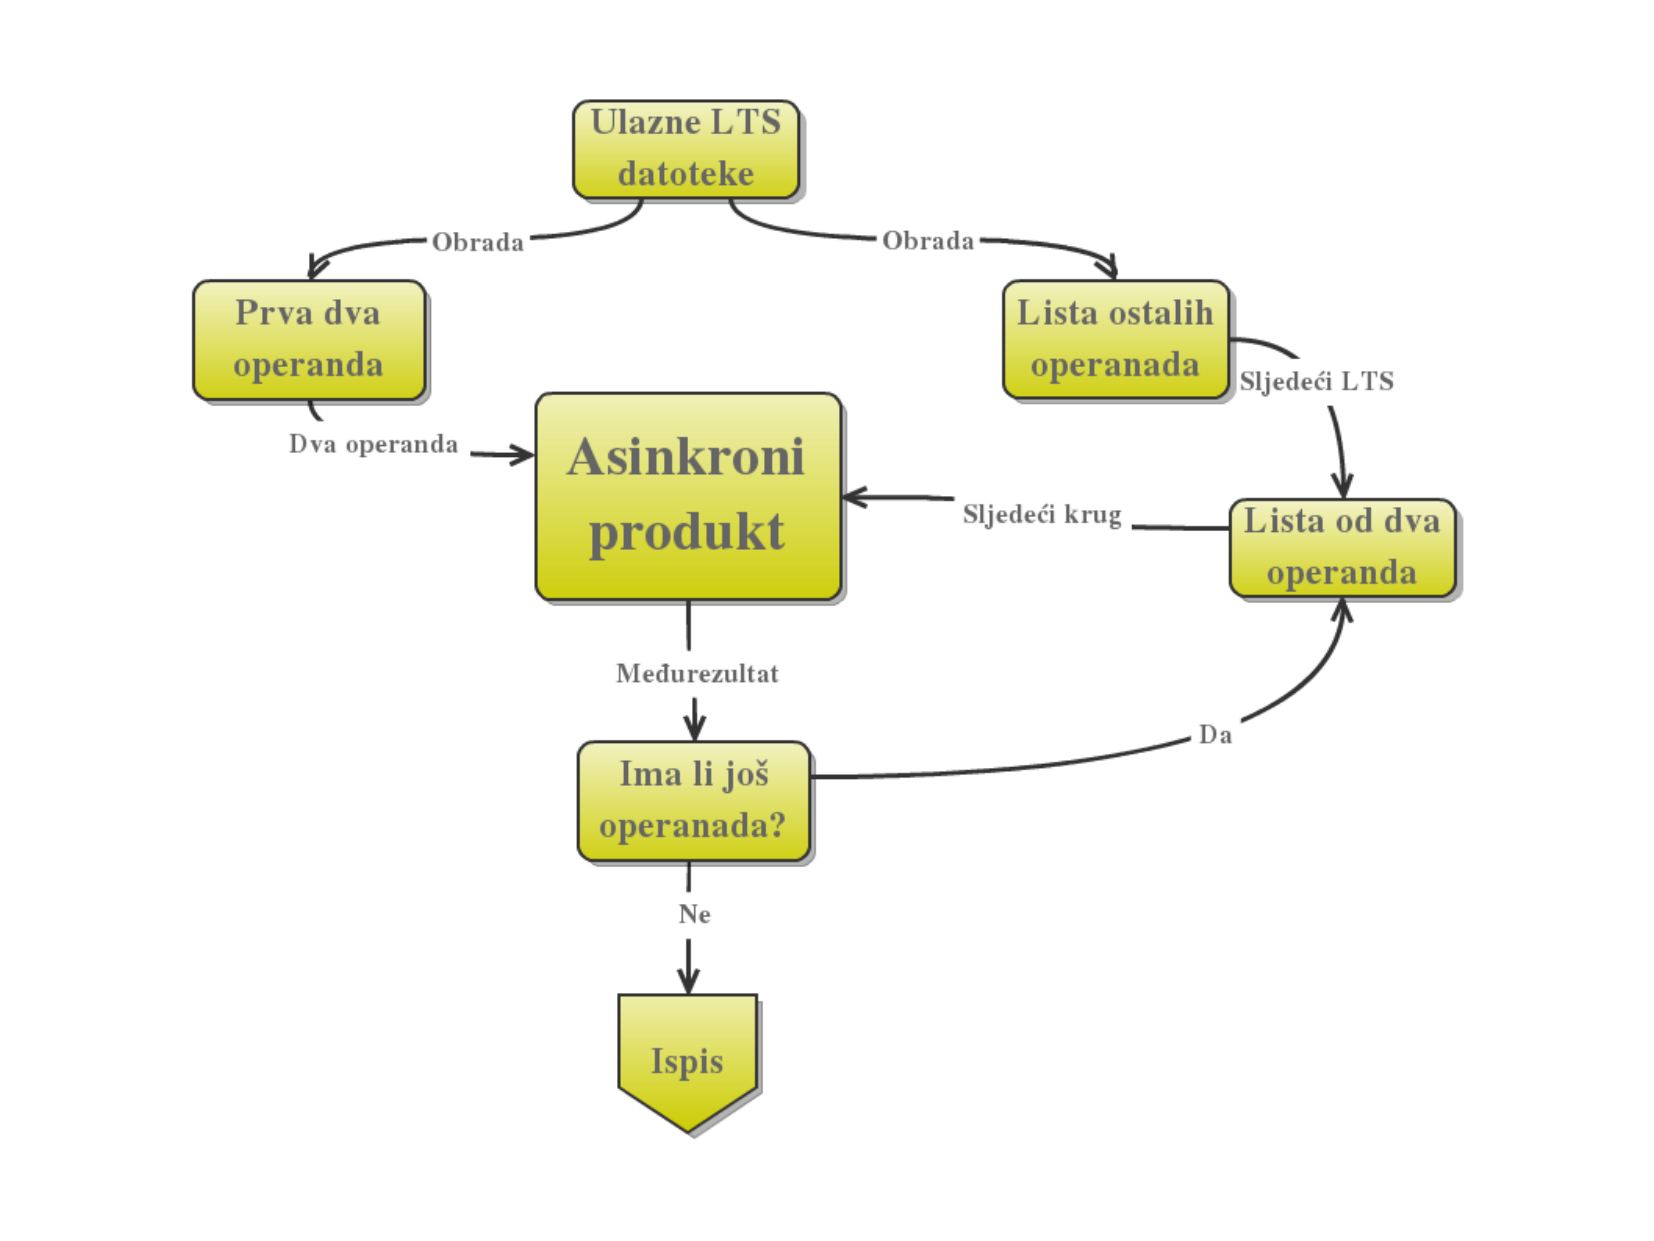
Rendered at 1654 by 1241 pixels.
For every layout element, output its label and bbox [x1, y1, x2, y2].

picture [172, 70, 1473, 1165]
